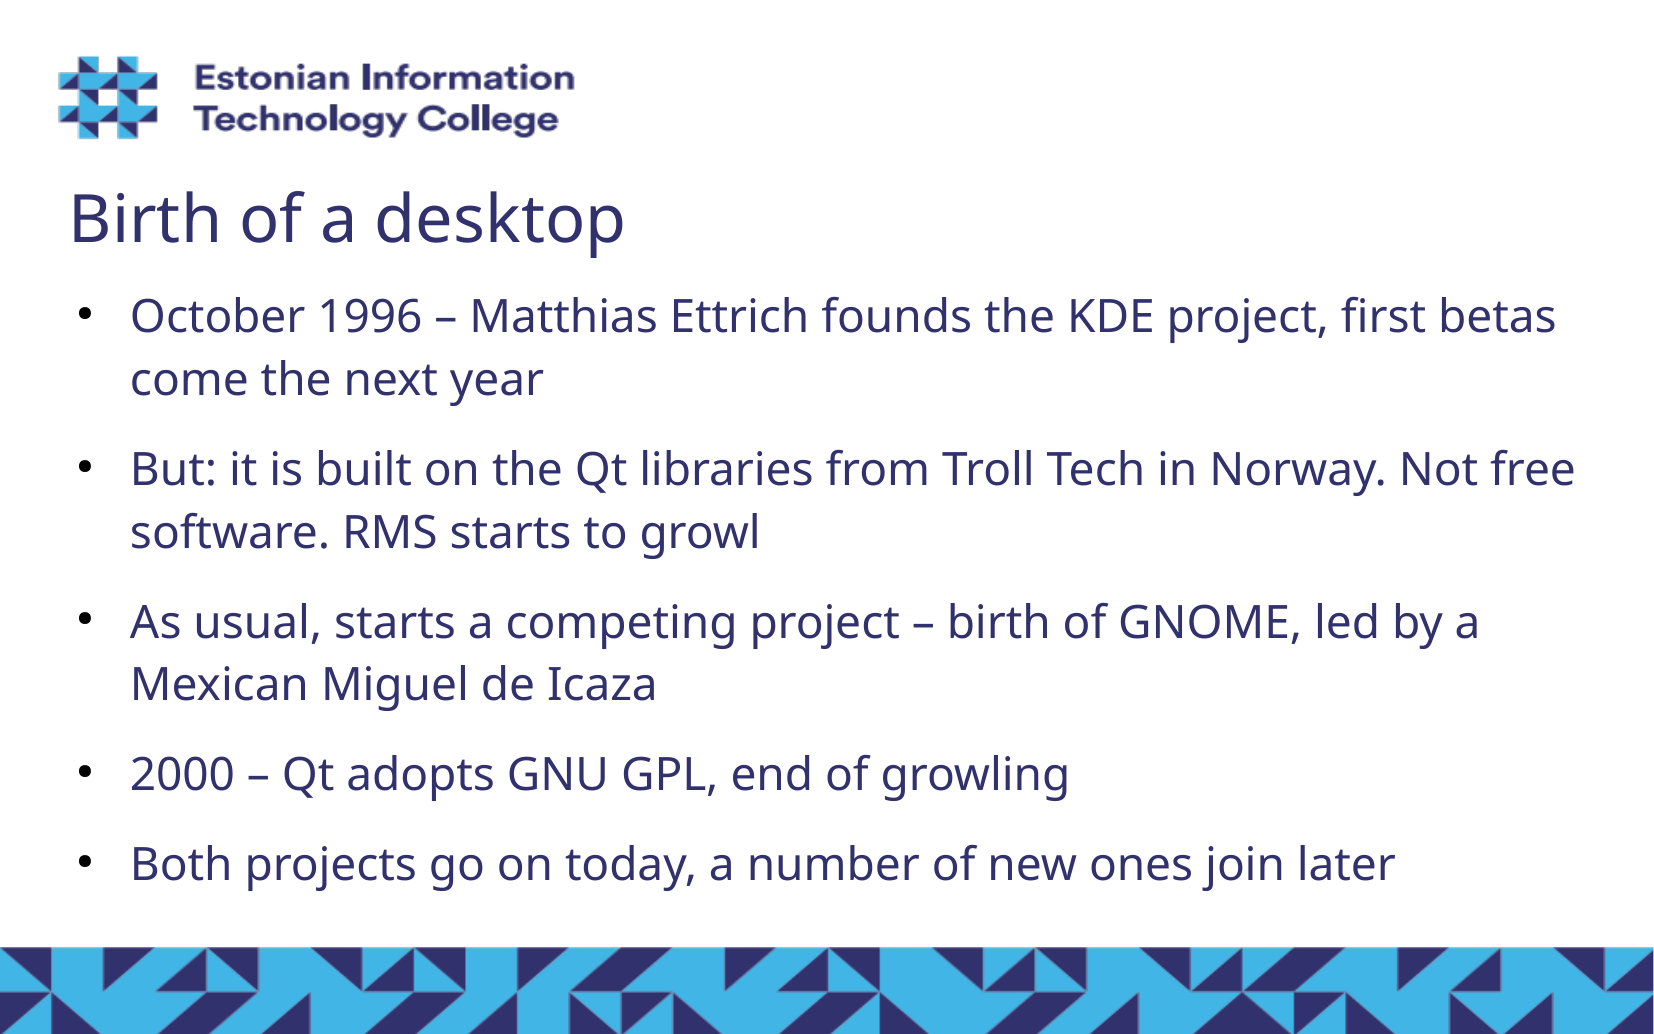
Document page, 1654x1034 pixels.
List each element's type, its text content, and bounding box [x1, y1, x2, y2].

title Birth of a desktop [68, 147, 1536, 283]
list October 1996 – Matthias Ettrich founds the KDE project, first betas come the next year But: it is built on the Qt libraries from Troll Tech in Norway. Not free software. RMS starts to growl As usual, starts a competing project – birth of GNOME, led by a Mexican Miguel de Icaza 2000 – Qt adopts GNU GPL, end of growling Both projects go on today, a number of new ones join later [59, 283, 1595, 936]
